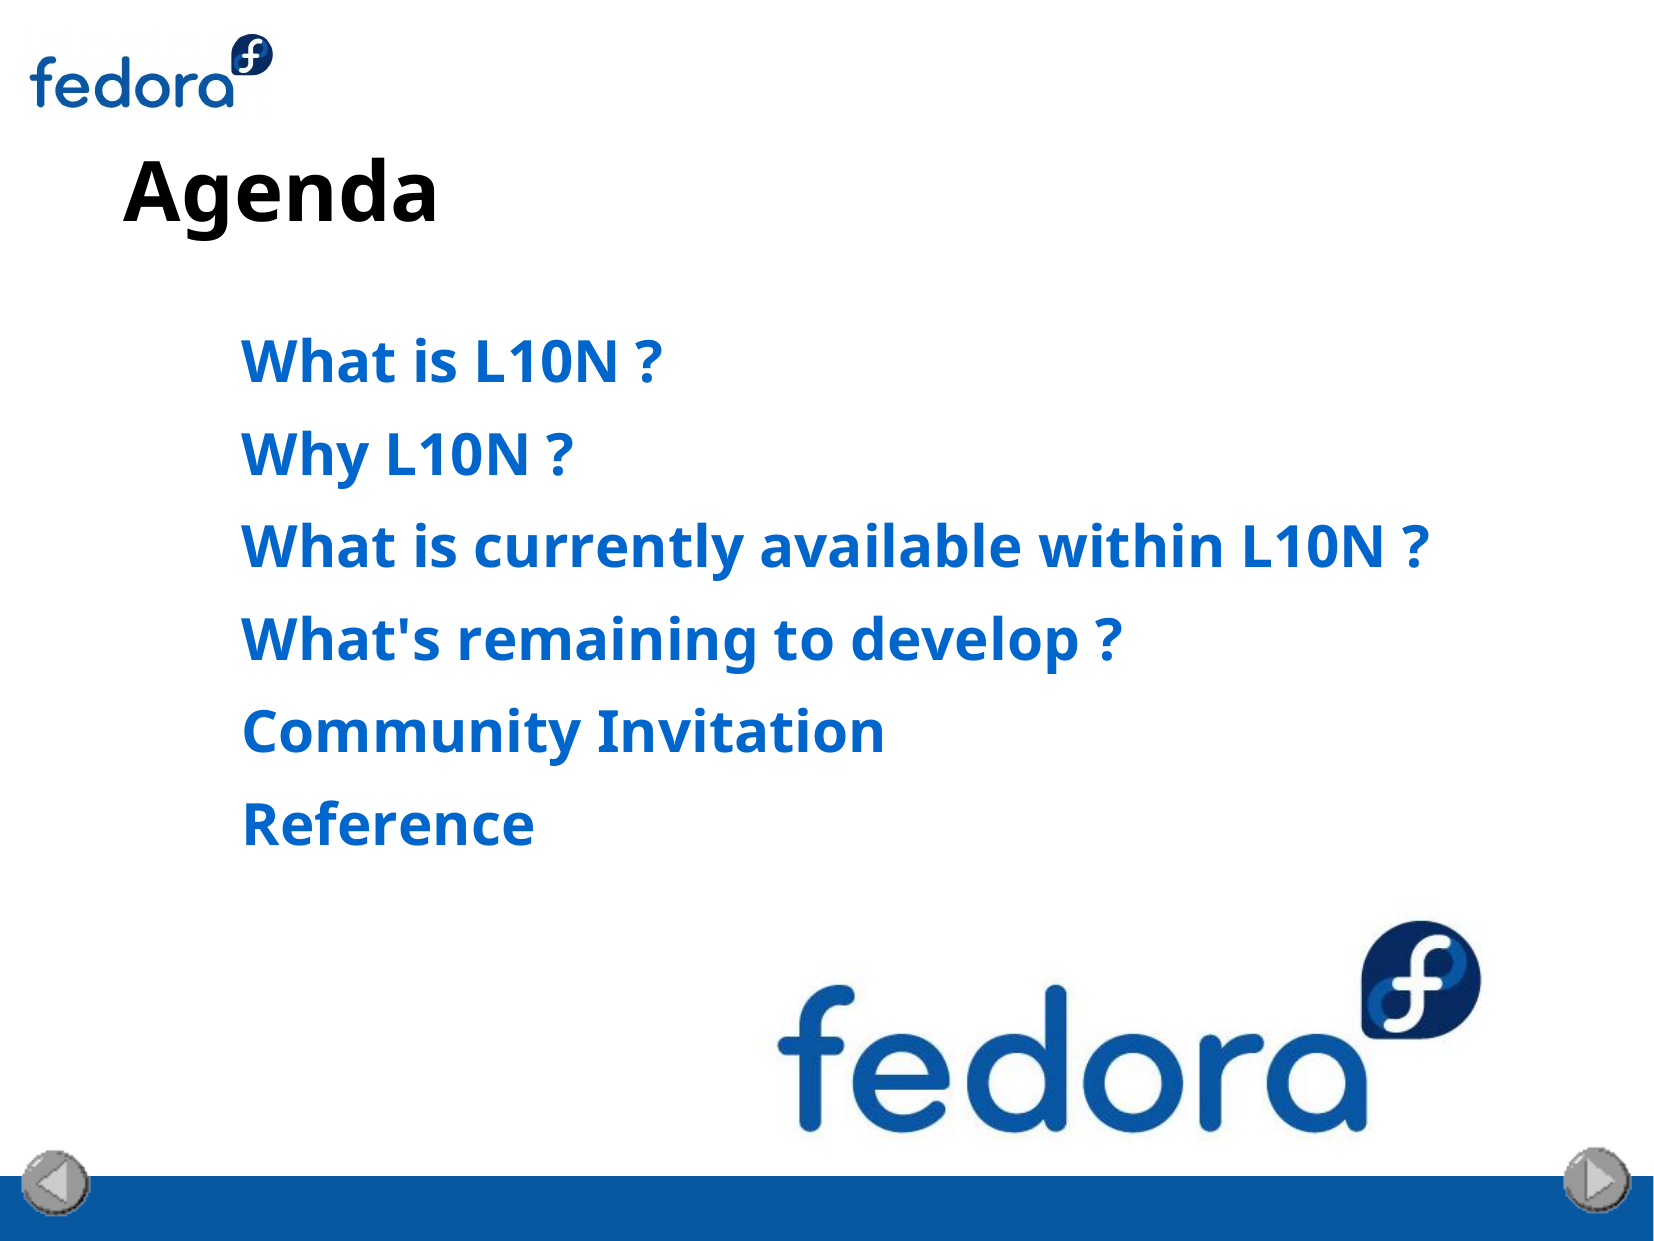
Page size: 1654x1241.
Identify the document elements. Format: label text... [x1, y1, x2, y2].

list What is L10N ? Why L10N ? What is currently available within L10N ? What's remaining to develop ? Community Invitation Reference [151, 220, 1476, 1041]
picture [0, 1143, 1654, 1241]
title Agenda [123, 123, 1529, 256]
picture [22, 27, 277, 115]
picture [757, 902, 1494, 1154]
